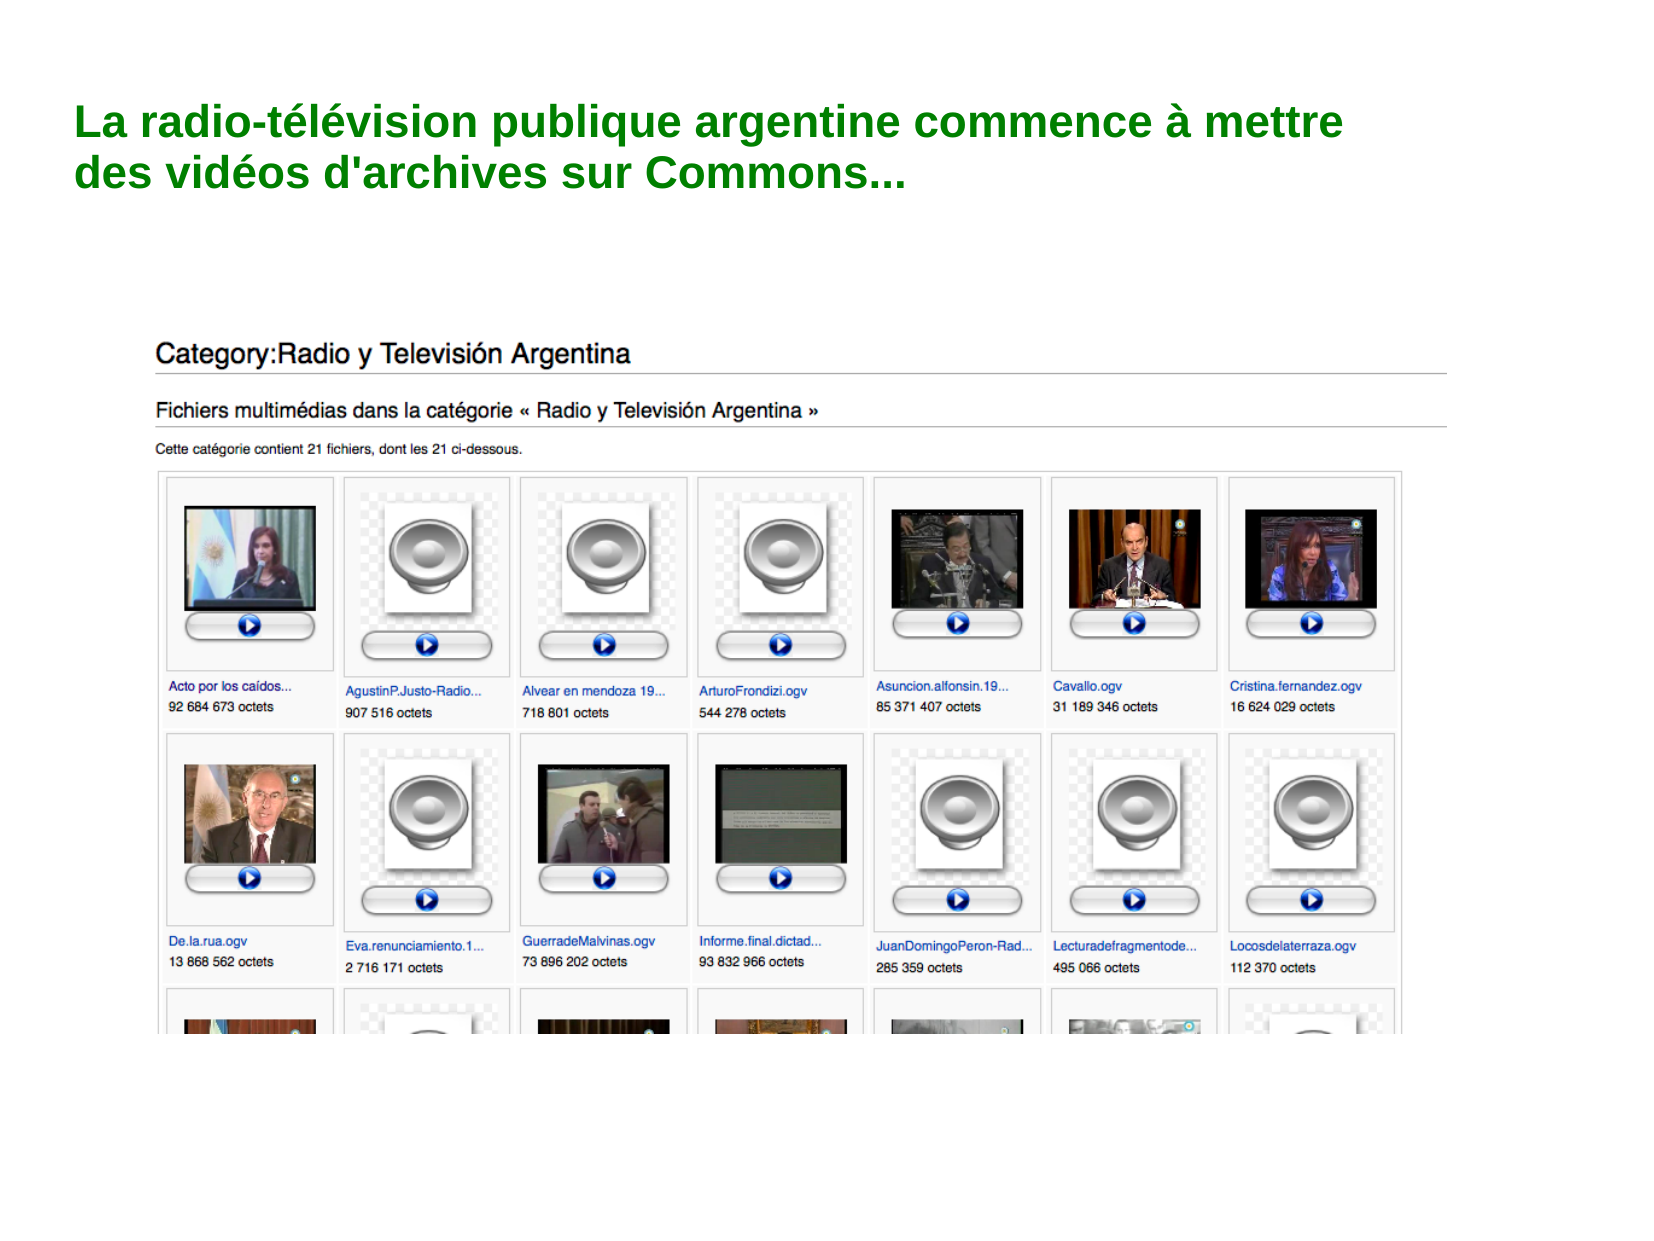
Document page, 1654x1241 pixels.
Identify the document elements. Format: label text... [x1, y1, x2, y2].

text_box La radio-télévision publique argentine commence à mettre des vidéos d'archives sur Commons... [59, 88, 1373, 206]
picture [147, 338, 1447, 1034]
